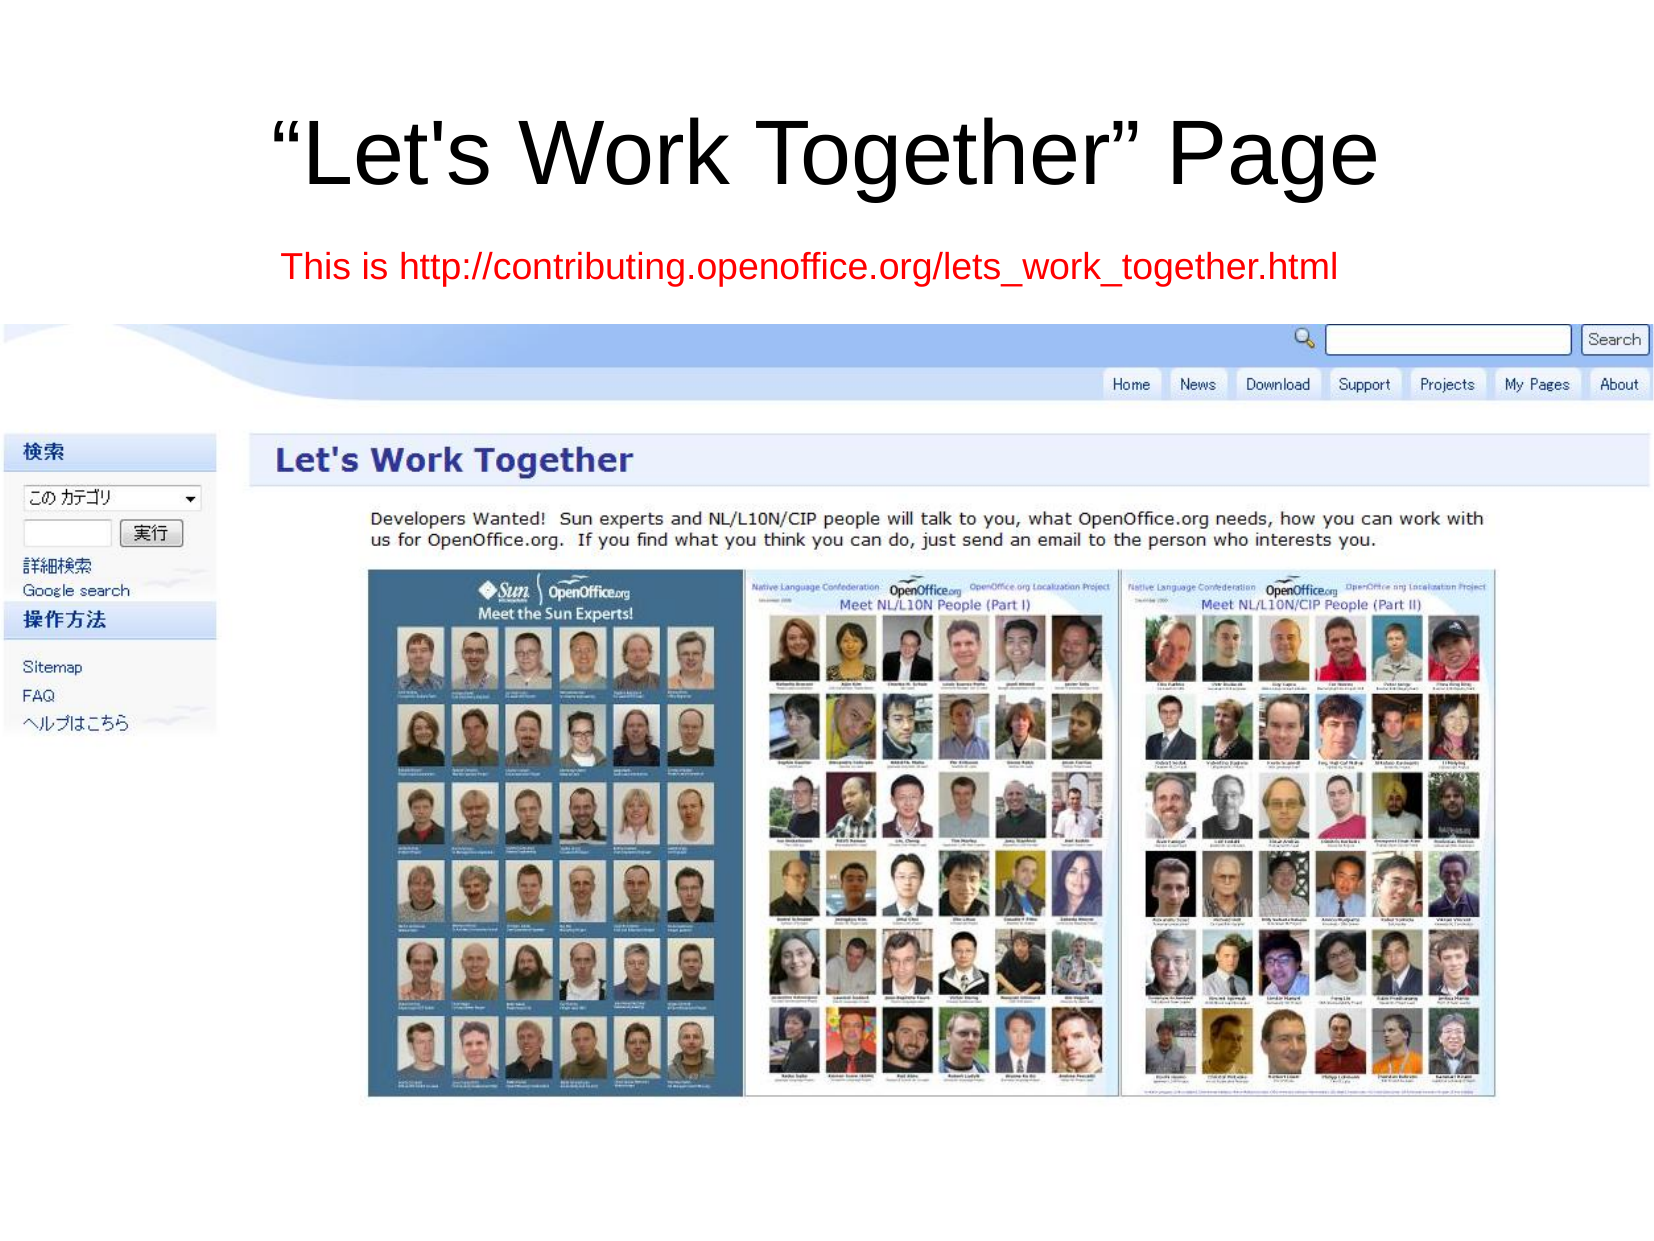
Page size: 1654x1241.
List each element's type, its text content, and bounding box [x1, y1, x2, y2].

text_box This is http://contributing.openoffice.org/lets_work_together.html [265, 238, 1388, 296]
picture [0, 324, 1654, 1110]
title “Let's Work Together” Page [82, 56, 1571, 250]
